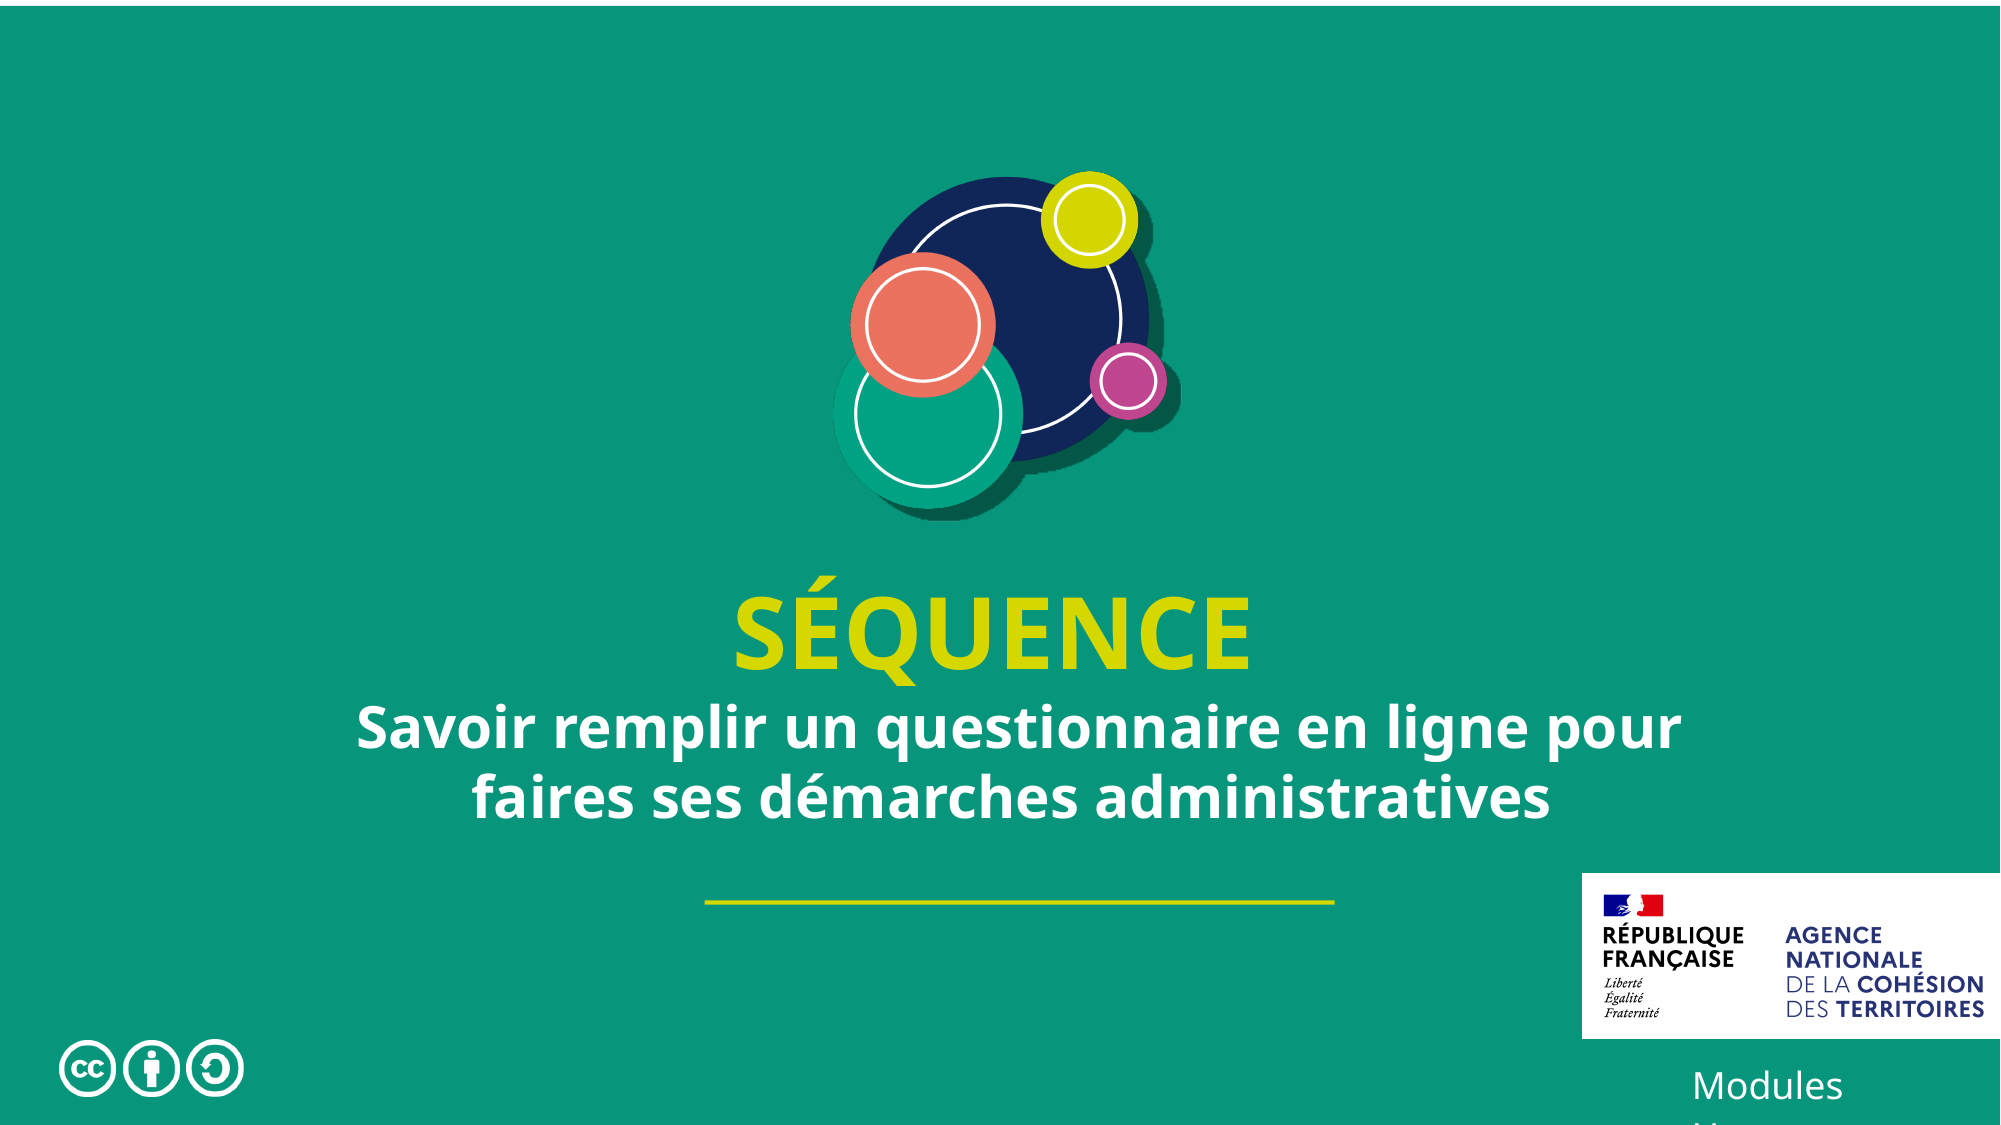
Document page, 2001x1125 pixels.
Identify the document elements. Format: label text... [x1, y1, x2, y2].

text_box Modules Usagers [1677, 1051, 1982, 1111]
text_box SÉQUENCE Savoir remplir un questionnaire en ligne pour faires ses démarches administratives [296, 562, 1742, 838]
picture [833, 171, 1167, 509]
picture [59, 1040, 116, 1097]
picture [123, 1040, 180, 1097]
picture [186, 1039, 244, 1097]
picture [1582, 873, 2000, 1039]
